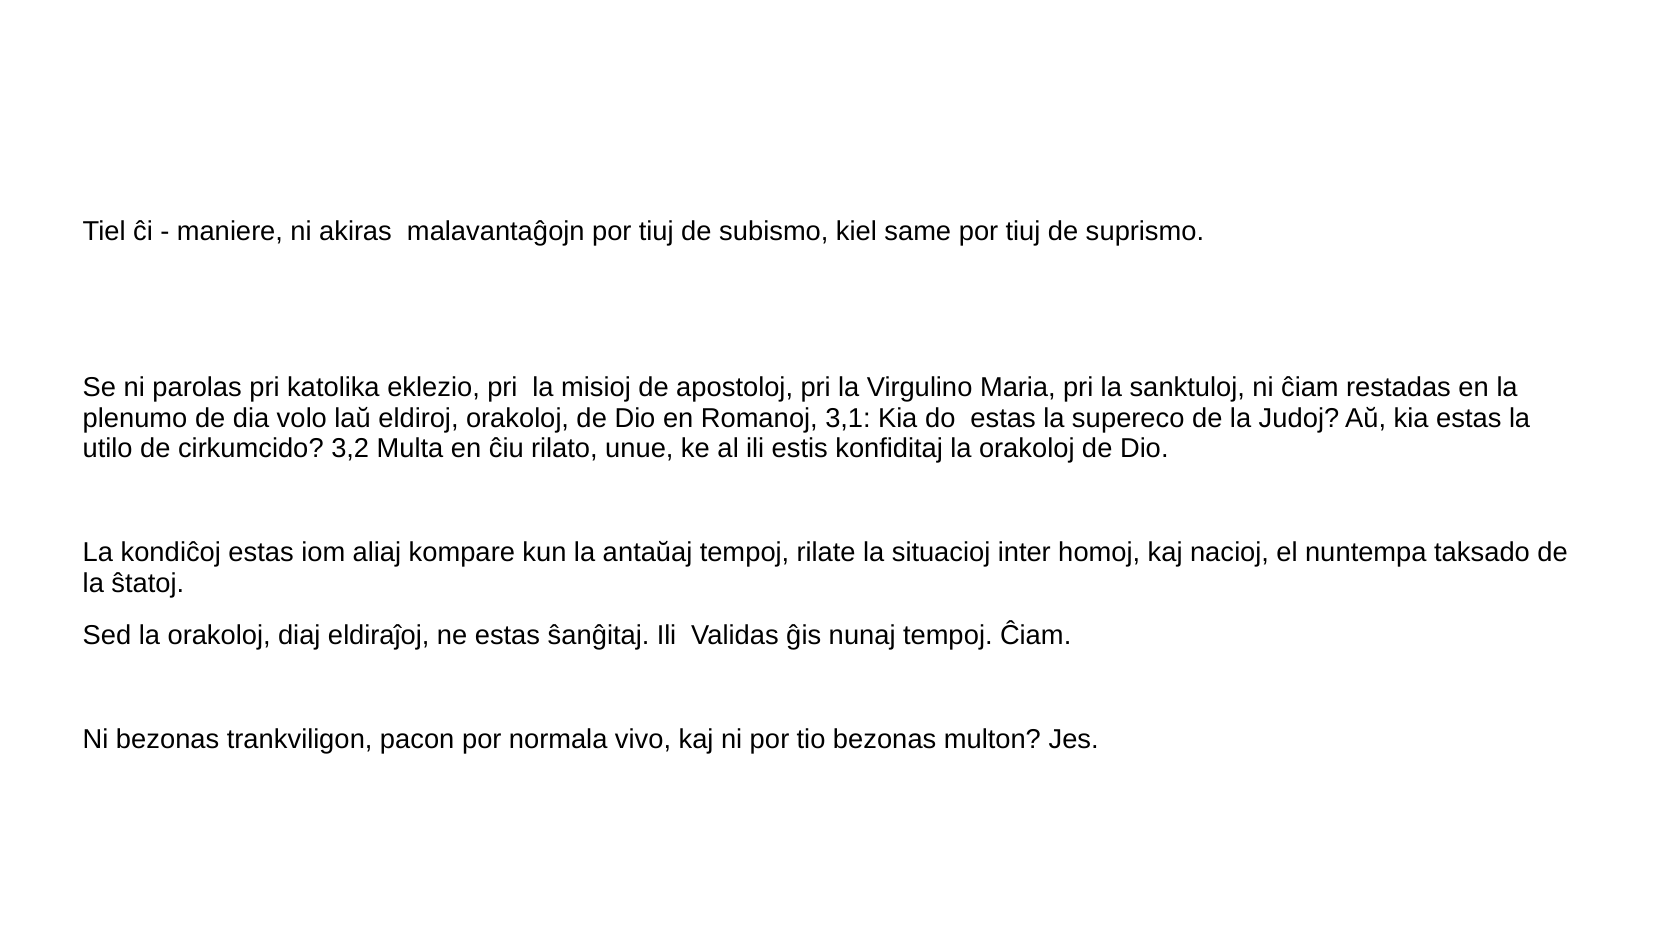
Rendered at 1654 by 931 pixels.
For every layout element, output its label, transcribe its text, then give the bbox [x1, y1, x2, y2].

list Tiel ĉi - maniere, ni akiras malavantaĝojn por tiuj de subismo, kiel same por tiuj de suprismo. Se ni parolas pri katolika eklezio, pri la misioj de apostoloj, pri la Virgulino Maria, pri la sanktuloj, ni ĉiam restadas en la plenumo de dia volo laŭ eldiroj, orakoloj, de Dio en Romanoj, 3,1: Kia do estas la supereco de la Judoj? Aŭ, kia estas la utilo de cirkumcido? 3,2 Multa en ĉiu rilato, unue, ke al ili estis konfiditaj la orakoloj de Dio. La kondiĉoj estas iom aliaj kompare kun la antaŭaj tempoj, rilate la situacioj inter homoj, kaj nacioj, el nuntempa taksado de la ŝtatoj. Sed la orakoloj, diaj eldiraĵoj, ne estas ŝanĝitaj. Ili Validas ĝis nunaj tempoj. Ĉiam. Ni bezonas trankviligon, pacon por normala vivo, kaj ni por tio bezonas multon? Jes. [82, 215, 1571, 756]
